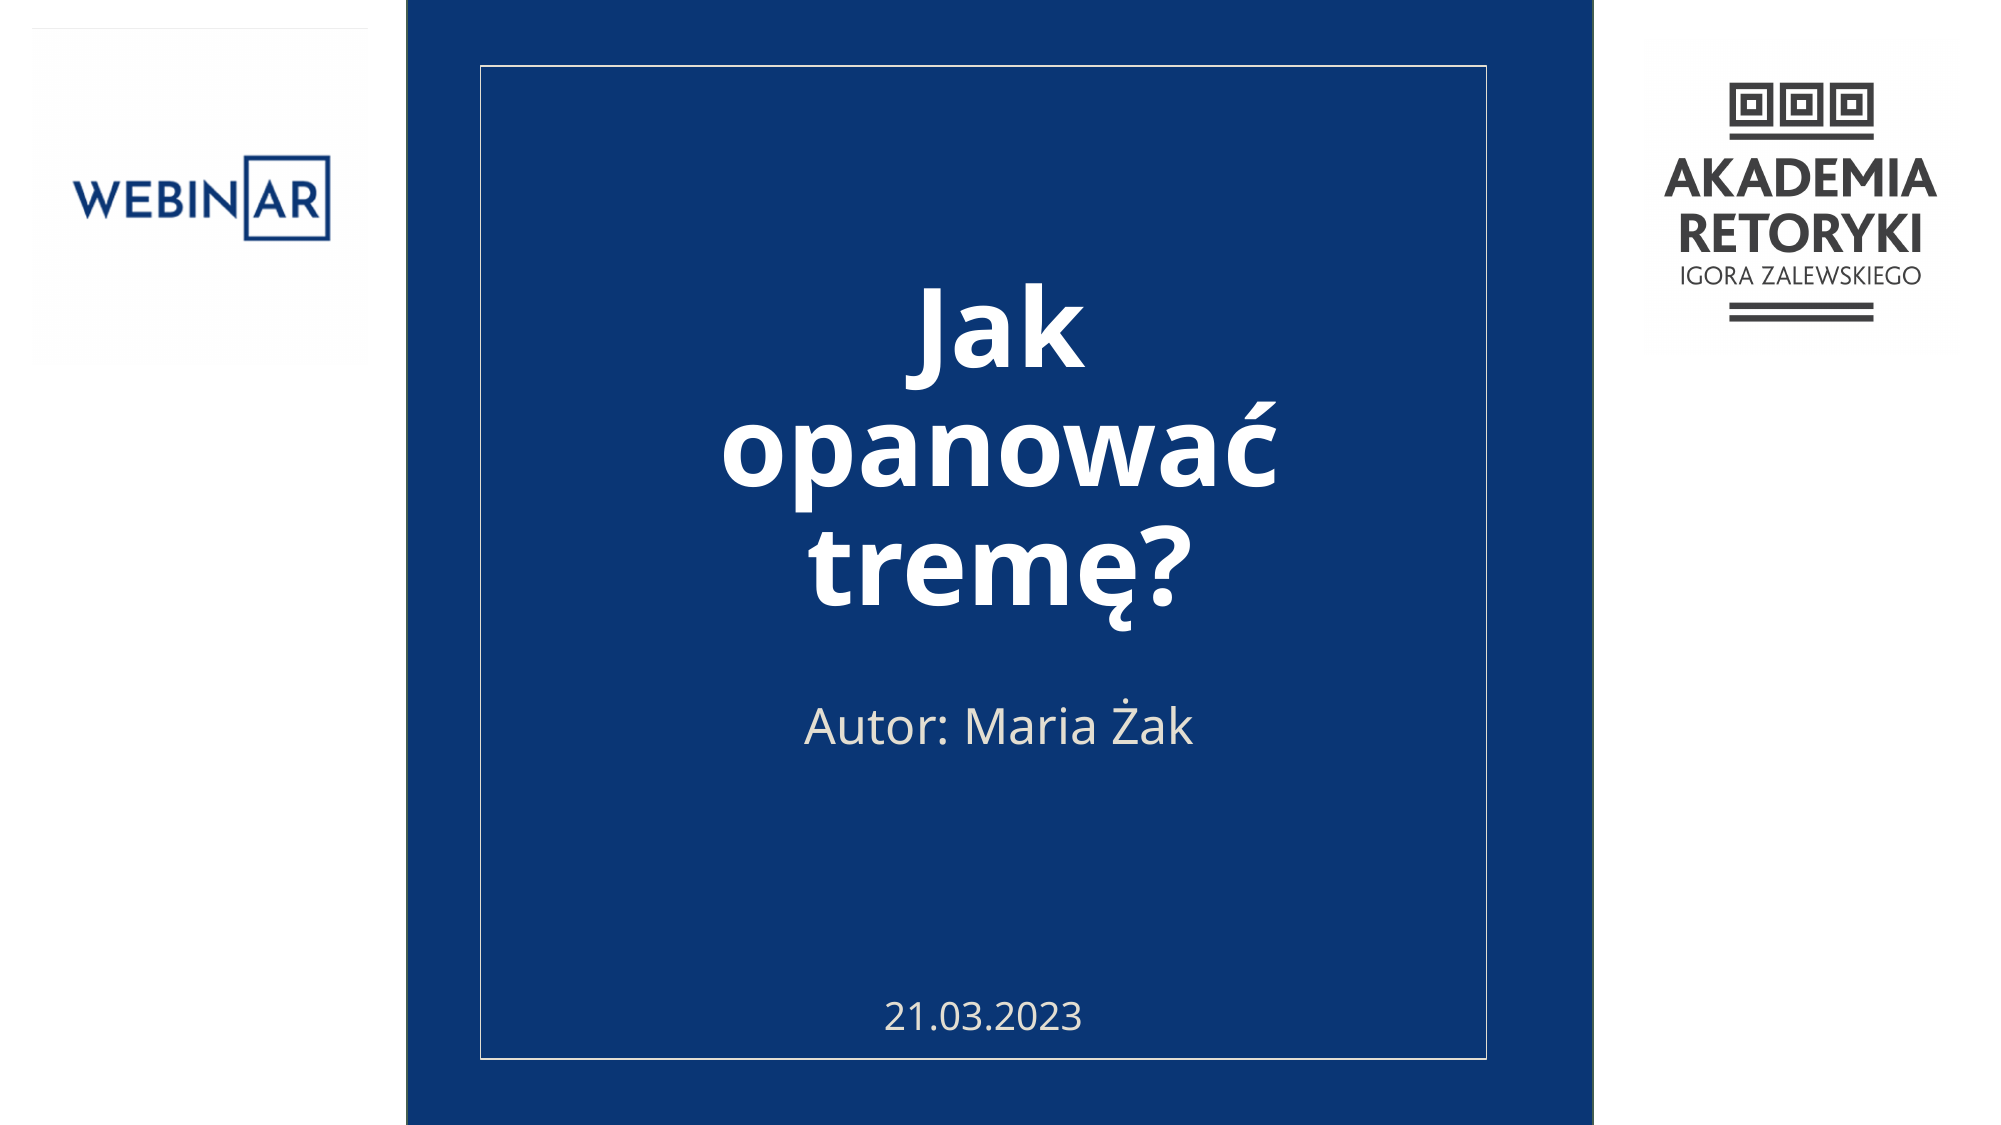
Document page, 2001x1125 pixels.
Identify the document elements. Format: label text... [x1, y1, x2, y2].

picture [1644, 39, 1960, 355]
title Jak opanować tremę? [665, 251, 1335, 650]
title 21.03.2023 [480, 65, 1487, 1060]
picture [32, 28, 368, 365]
text_box [407, 0, 1593, 1125]
subtitle Autor: Maria Żak [665, 681, 1335, 836]
